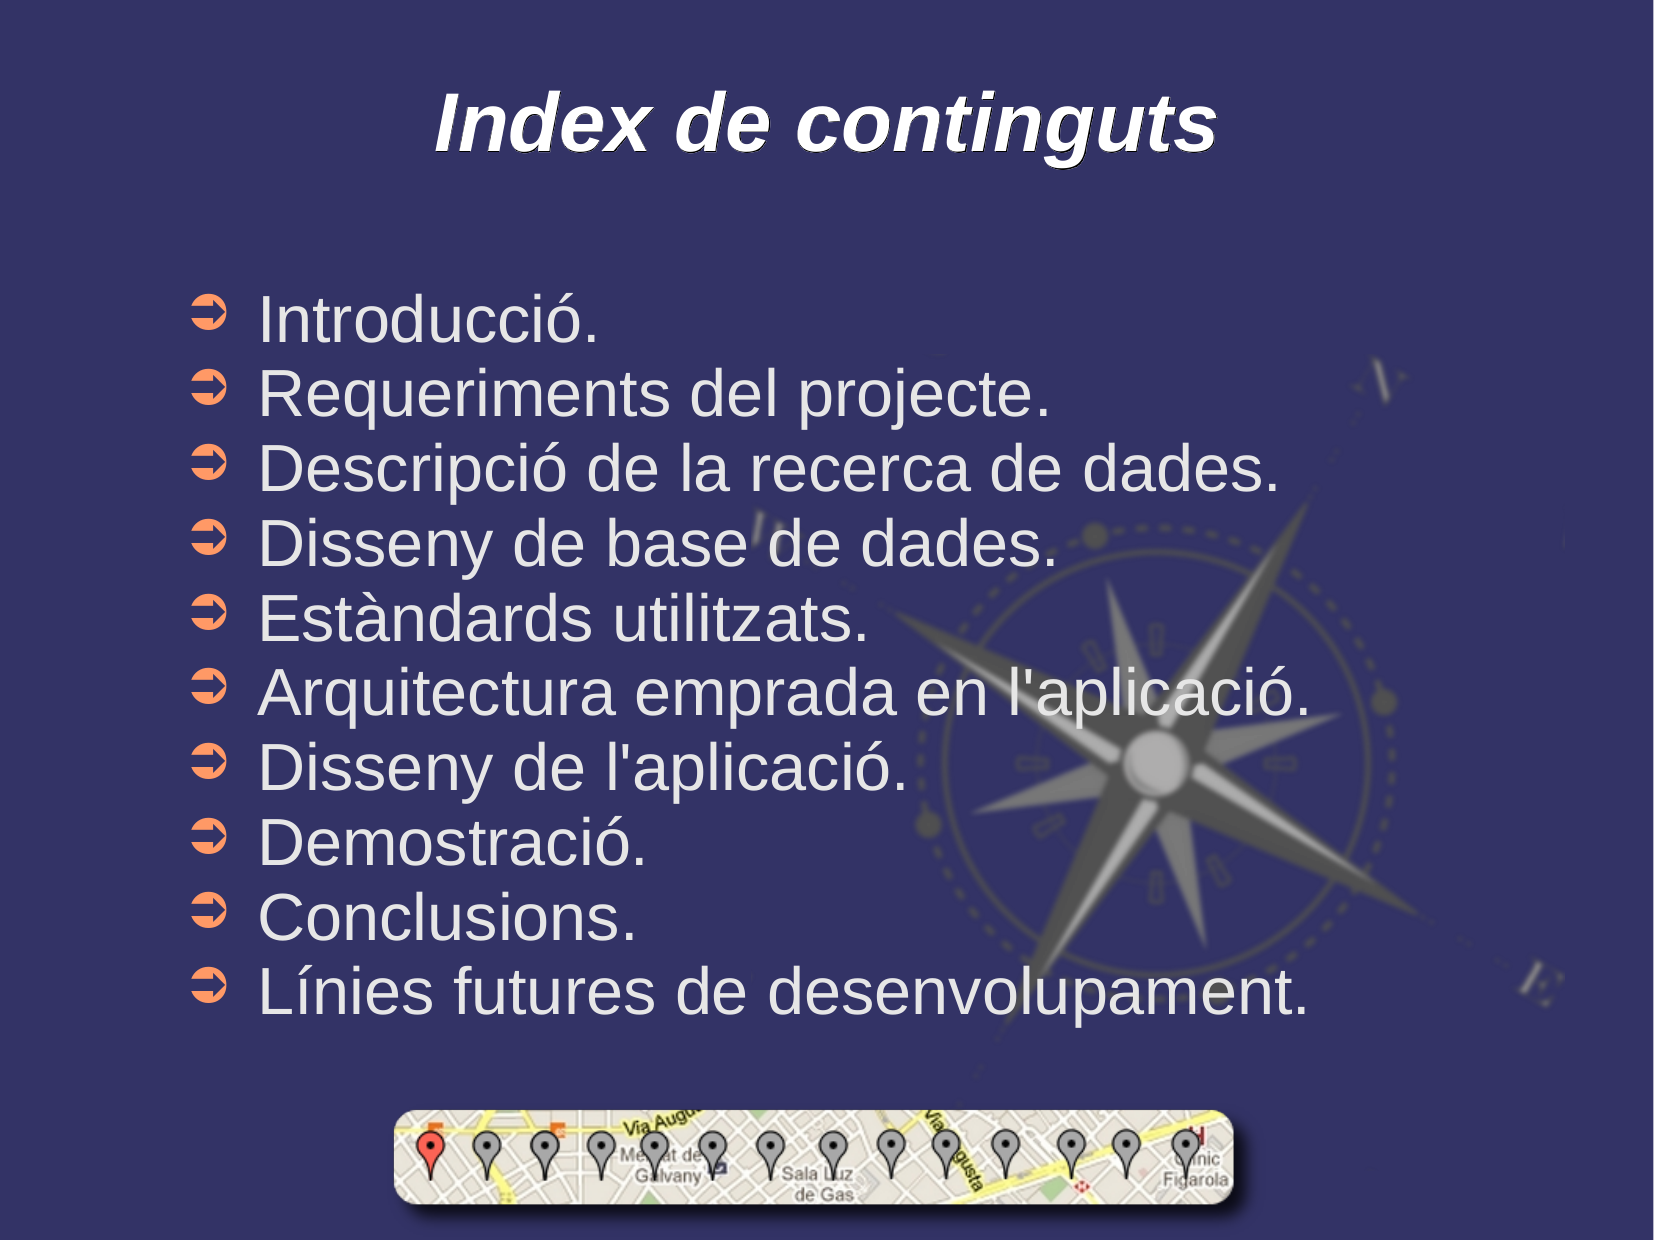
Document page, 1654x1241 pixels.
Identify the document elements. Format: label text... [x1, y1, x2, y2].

list Introducció. Requeriments del projecte. Descripció de la recerca de dades. Disseny de base de dades. Estàndards utilitzats. Arquitectura emprada en l'aplicació. Disseny de l'aplicació. Demostració. Conclusions. Línies futures de desenvolupament. [174, 281, 1565, 1063]
title Index de continguts [121, 19, 1534, 227]
picture [383, 1063, 1565, 1241]
